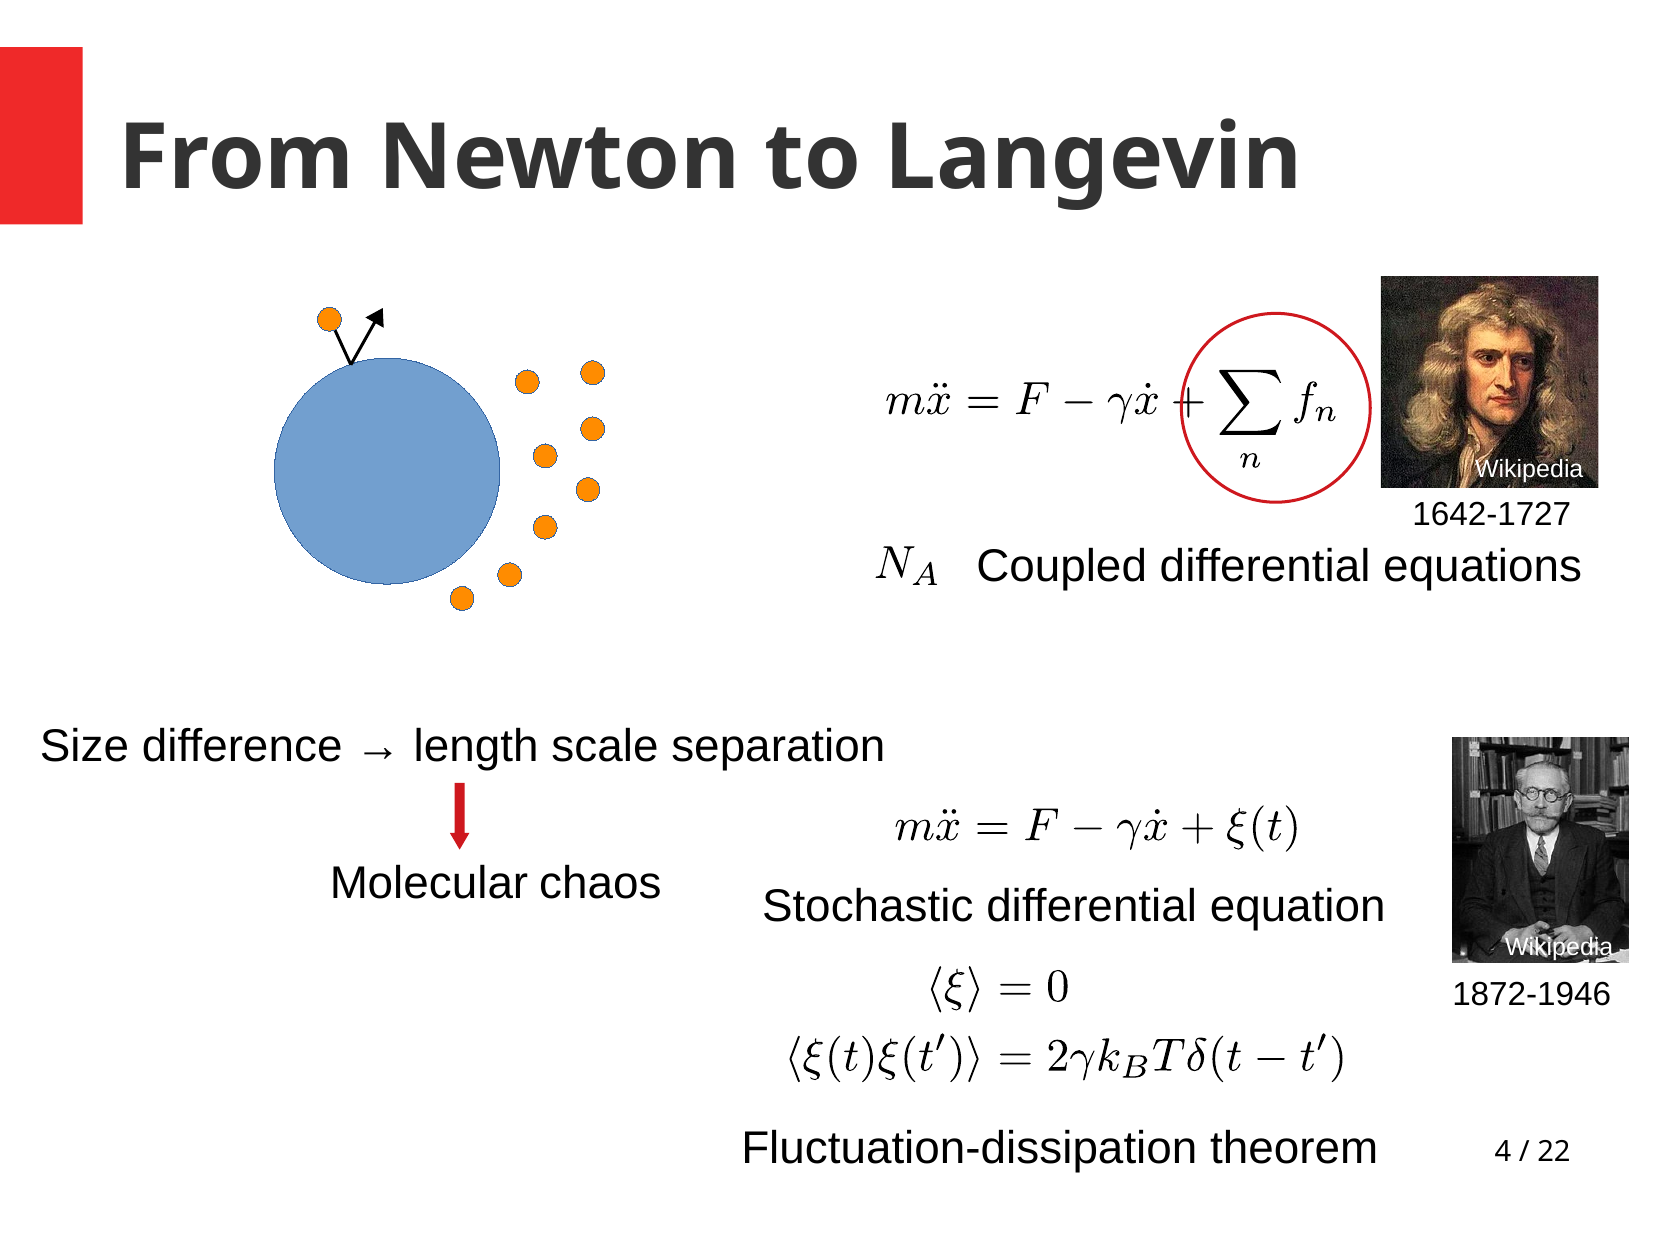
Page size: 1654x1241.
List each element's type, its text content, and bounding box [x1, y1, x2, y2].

text_box [450, 586, 474, 611]
text_box Wikipedia [1460, 447, 1599, 490]
text_box [533, 515, 558, 540]
text_box [580, 360, 605, 385]
text_box Size difference → length scale separation [25, 712, 902, 779]
text_box [533, 443, 558, 468]
text_box [580, 416, 605, 441]
picture [1380, 276, 1599, 488]
text_box Wikipedia [1490, 925, 1629, 968]
text_box [497, 562, 522, 587]
text_box Molecular chaos [315, 849, 677, 916]
title From Newton to Langevin [118, 49, 1571, 257]
text_box [317, 307, 342, 332]
text_box Stochastic differential equation [747, 872, 1402, 939]
text_box [449, 782, 470, 850]
text_box Coupled differential equations [961, 532, 1598, 599]
text_box 1872-1946 [1437, 967, 1627, 1020]
picture [873, 546, 939, 585]
picture [1452, 737, 1629, 963]
text_box [274, 358, 500, 585]
text_box 1642-1727 [1397, 487, 1587, 540]
picture [885, 365, 1200, 468]
picture [784, 966, 1348, 1083]
picture [1183, 365, 1338, 468]
text_box [515, 369, 540, 394]
text_box Fluctuation-dissipation theorem [726, 1114, 1394, 1181]
text_box [576, 477, 600, 502]
picture [894, 805, 1302, 852]
